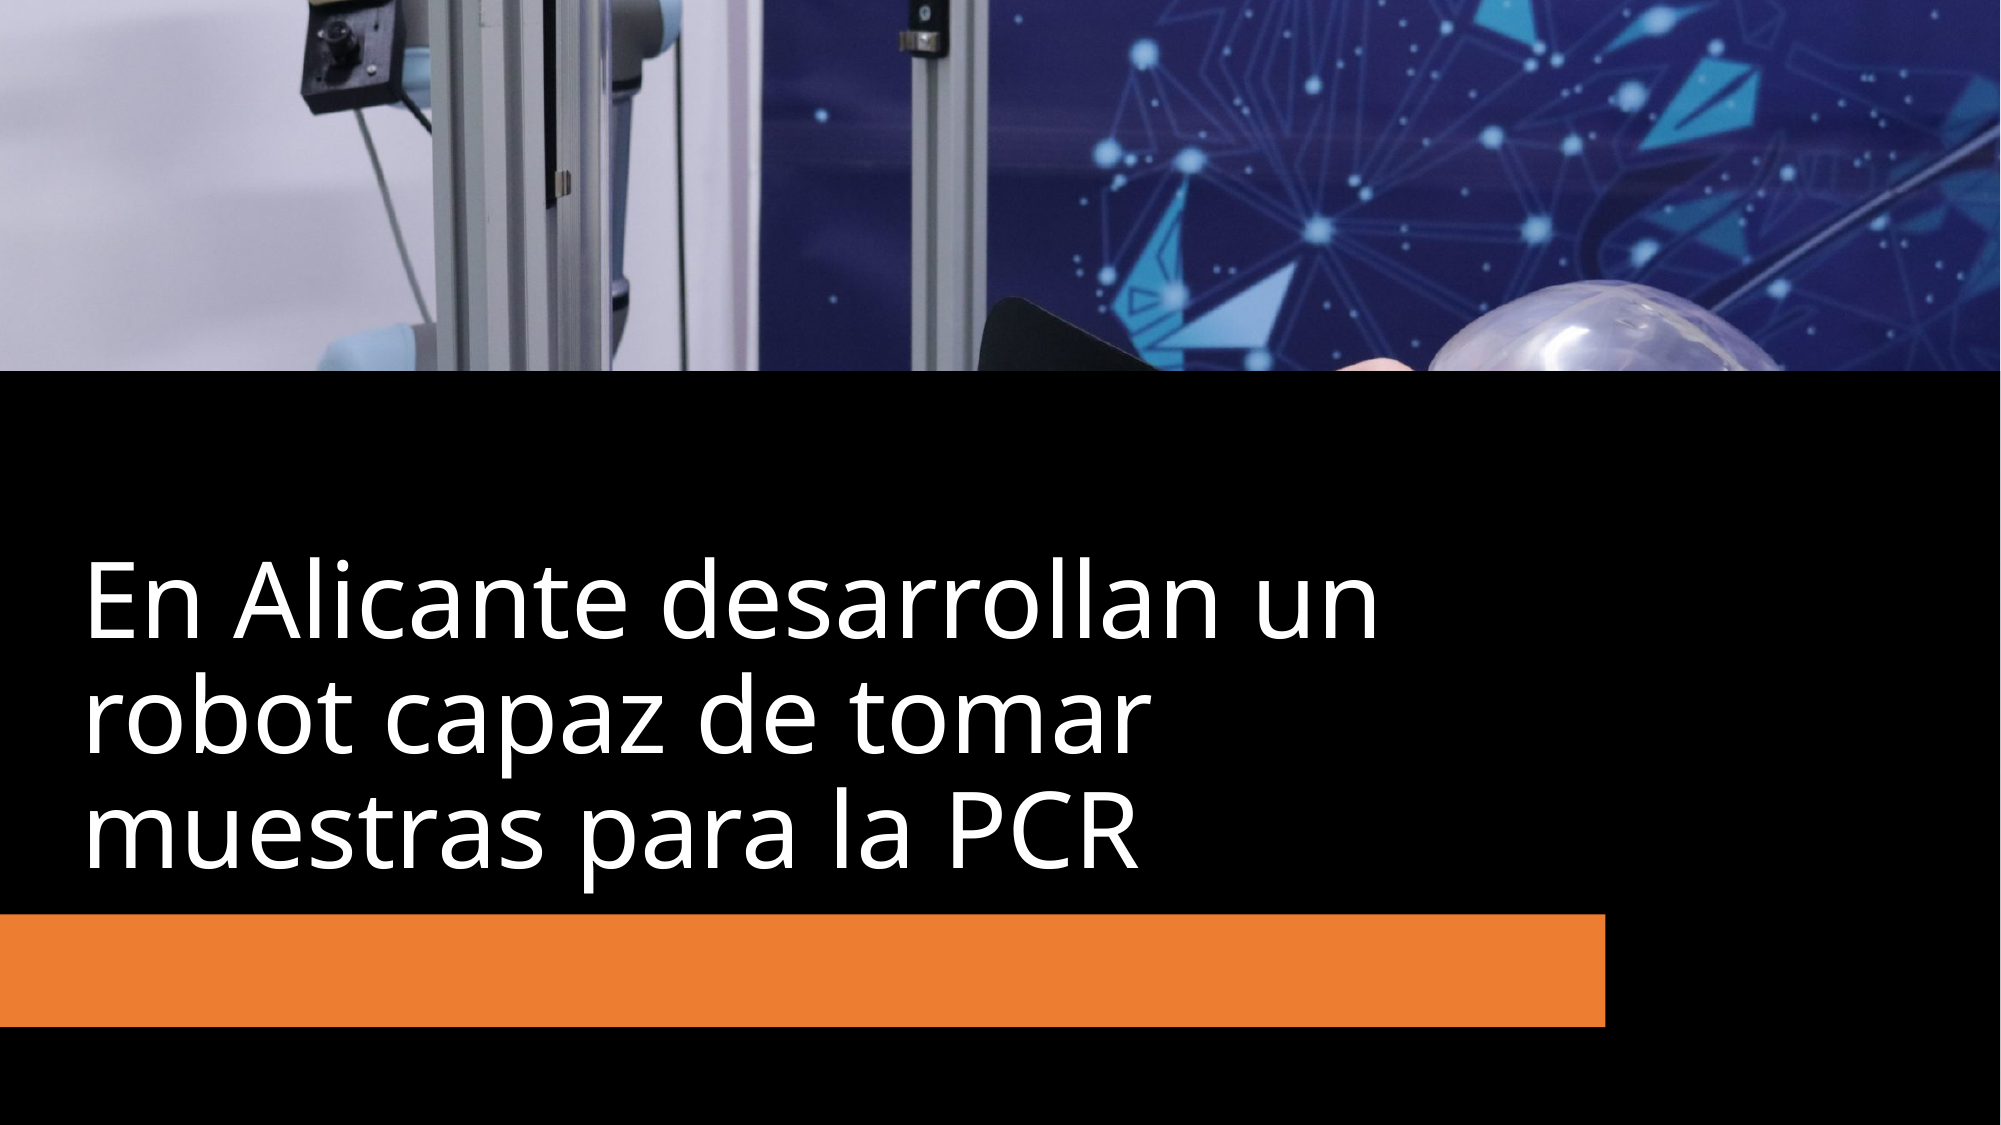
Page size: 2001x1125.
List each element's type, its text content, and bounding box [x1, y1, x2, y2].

text_box [0, 372, 2000, 1125]
picture [0, 0, 2000, 372]
title En Alicante desarrollan un robot capaz de tomar muestras para la PCR [66, 507, 1556, 899]
